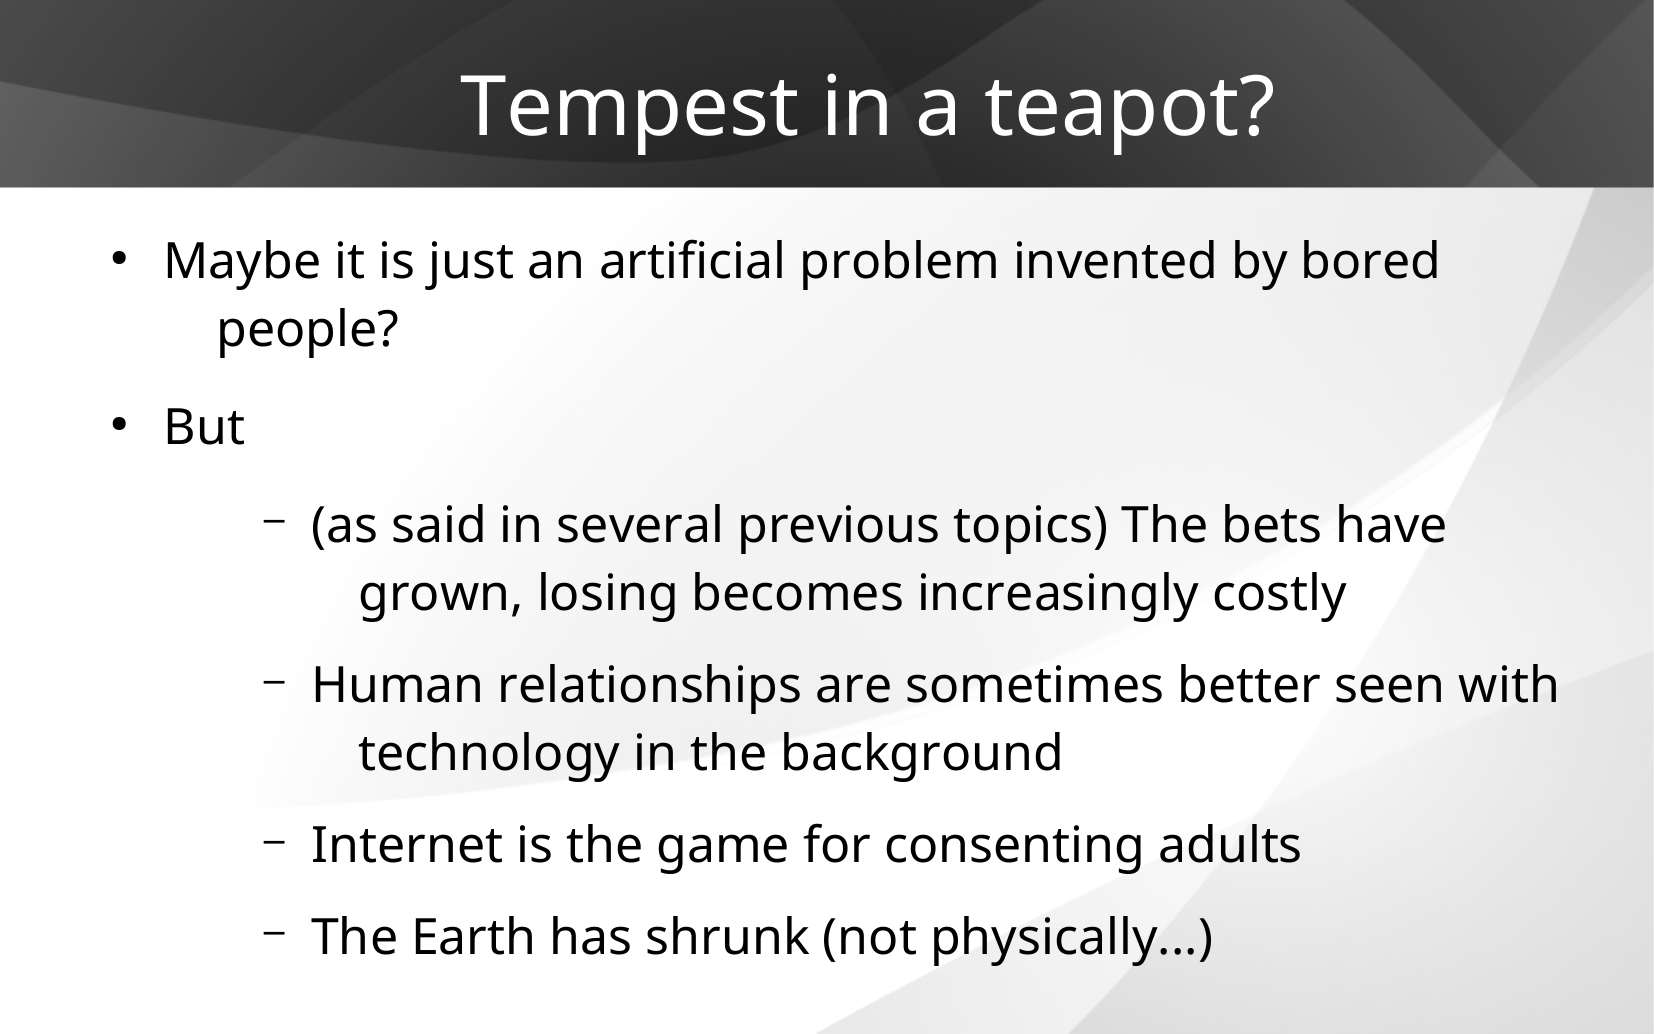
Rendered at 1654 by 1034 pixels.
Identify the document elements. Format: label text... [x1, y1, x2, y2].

picture [0, 0, 1654, 1034]
list Maybe it is just an artificial problem invented by bored people? But (as said in several previous topics) The bets have grown, losing becomes increasingly costly Human relationships are sometimes better seen with technology in the background Internet is the game for consenting adults The Earth has shrunk (not physically...) [75, 225, 1613, 1013]
title Tempest in a teapot? [124, 0, 1613, 208]
